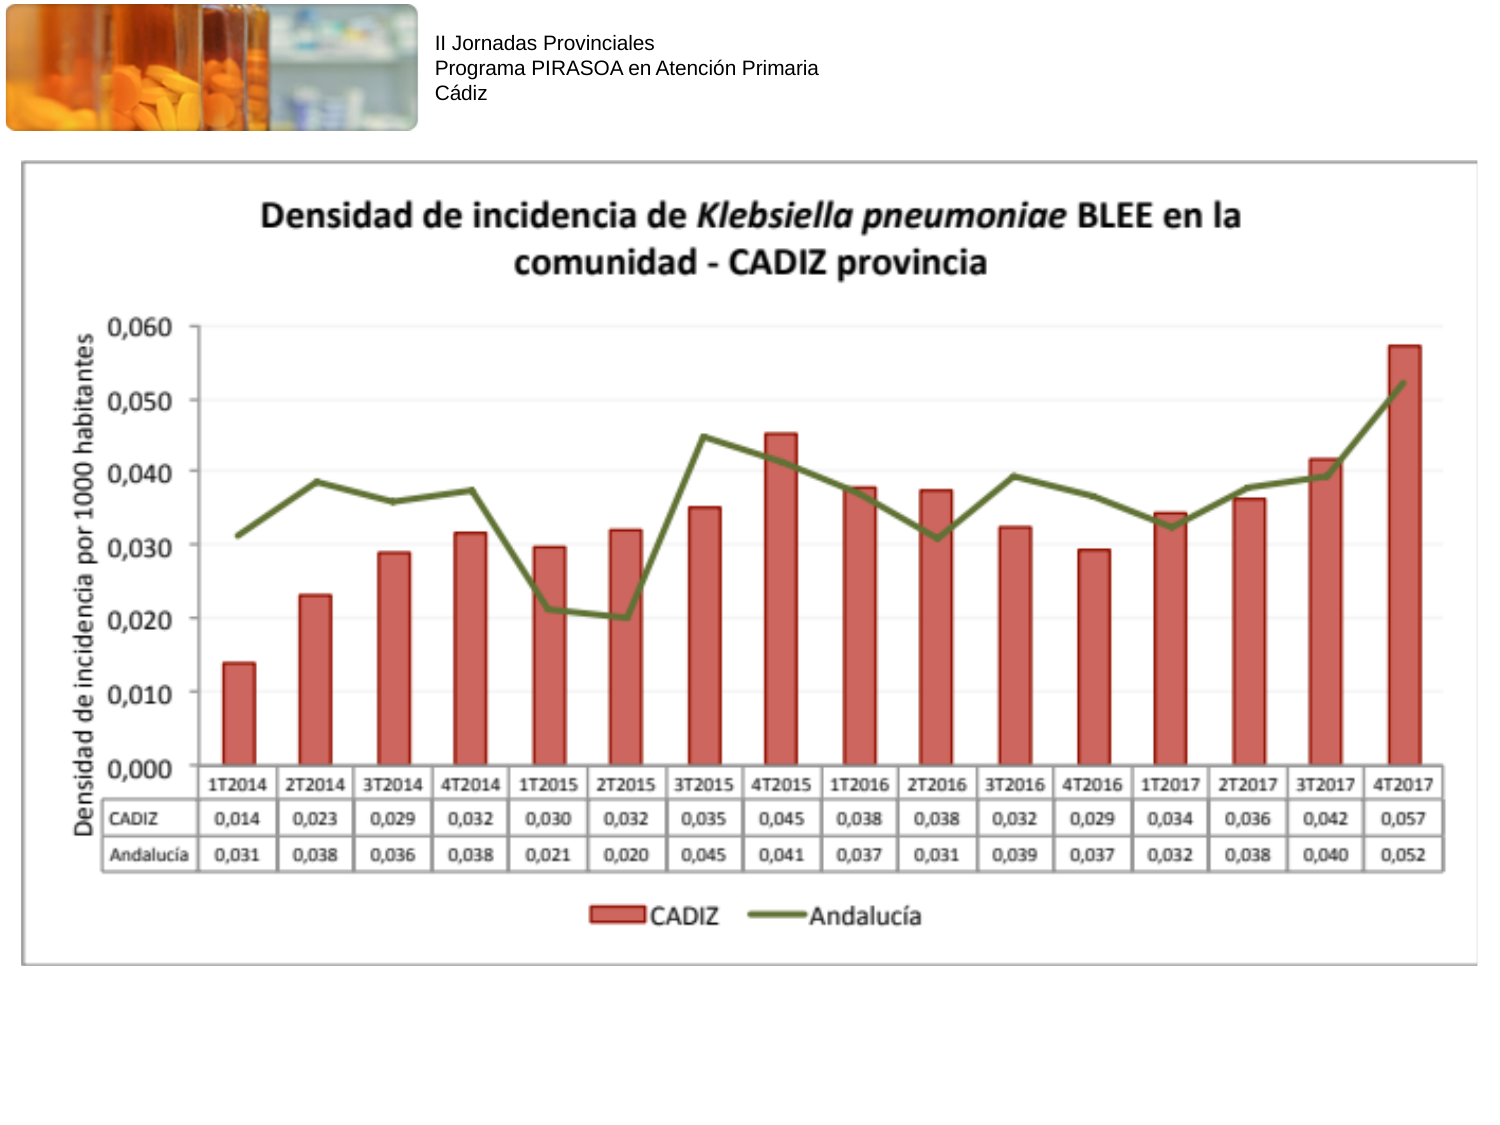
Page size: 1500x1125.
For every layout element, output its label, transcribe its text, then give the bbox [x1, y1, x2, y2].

picture [5, 4, 420, 131]
picture [20, 160, 1478, 966]
text_box II Jornadas Provinciales Programa PIRASOA en Atención Primaria Cádiz [420, 22, 882, 112]
